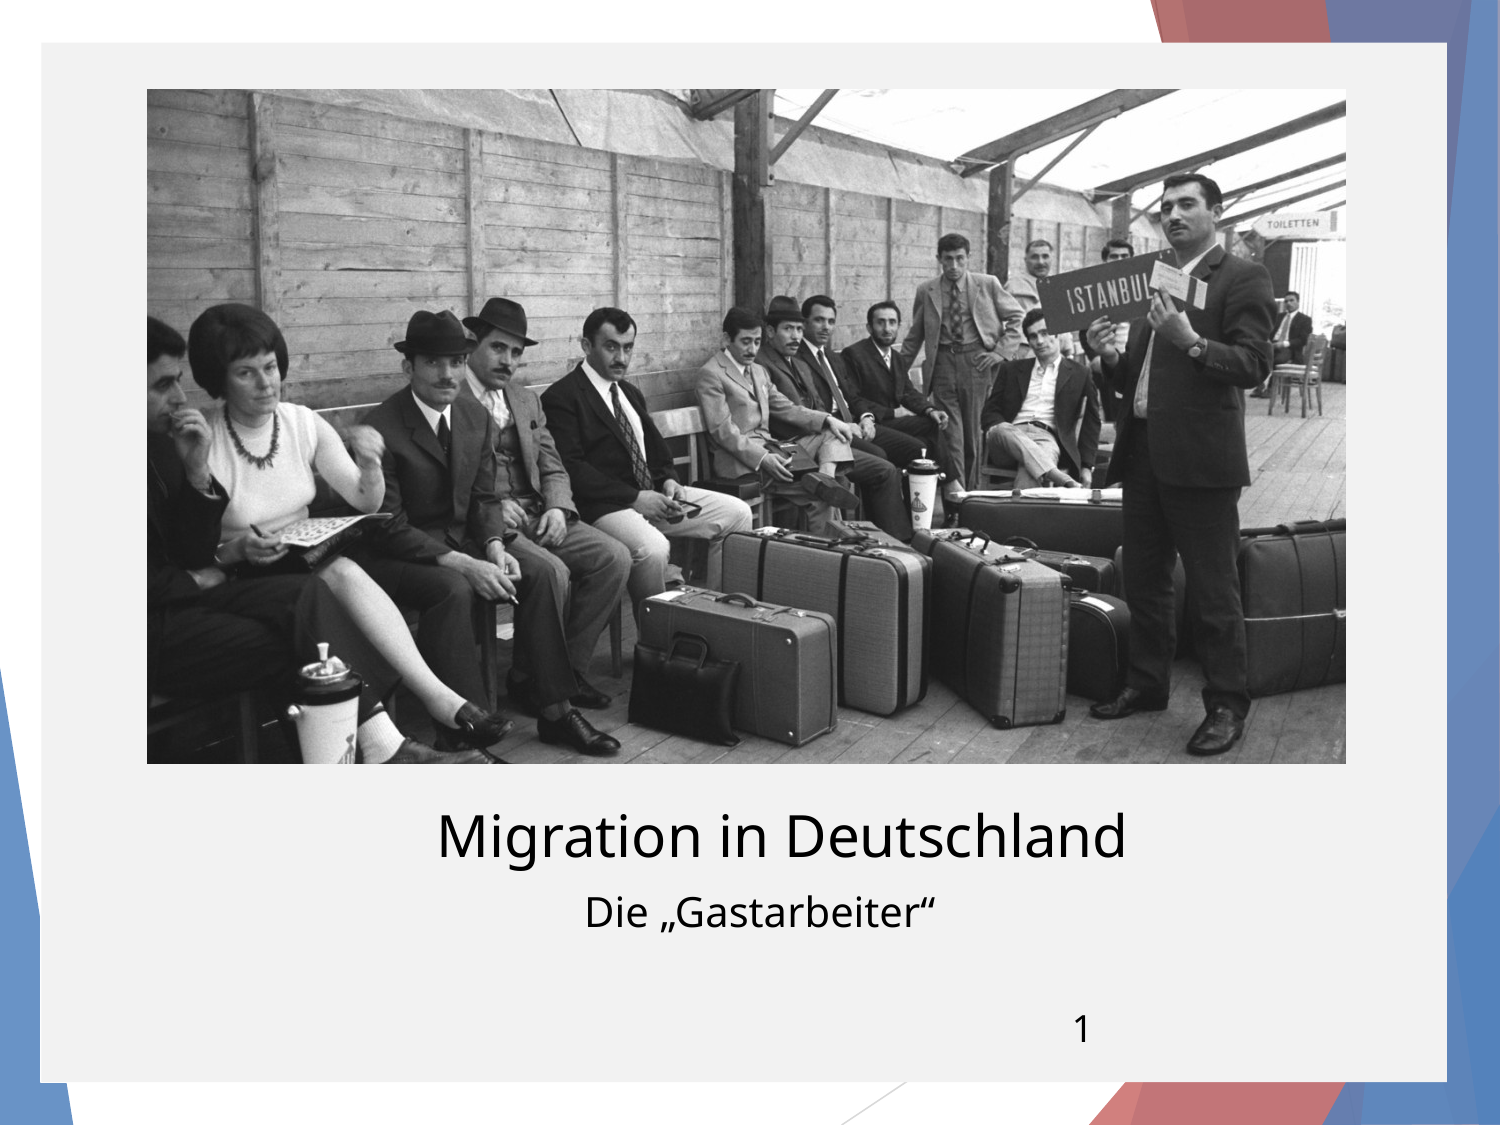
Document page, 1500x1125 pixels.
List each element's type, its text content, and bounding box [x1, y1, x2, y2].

picture [147, 89, 1346, 764]
text_box Migration in Deutschland Die „Gastarbeiter“ [274, 791, 1220, 947]
slide_number <Nummer> [1057, 997, 1142, 1058]
